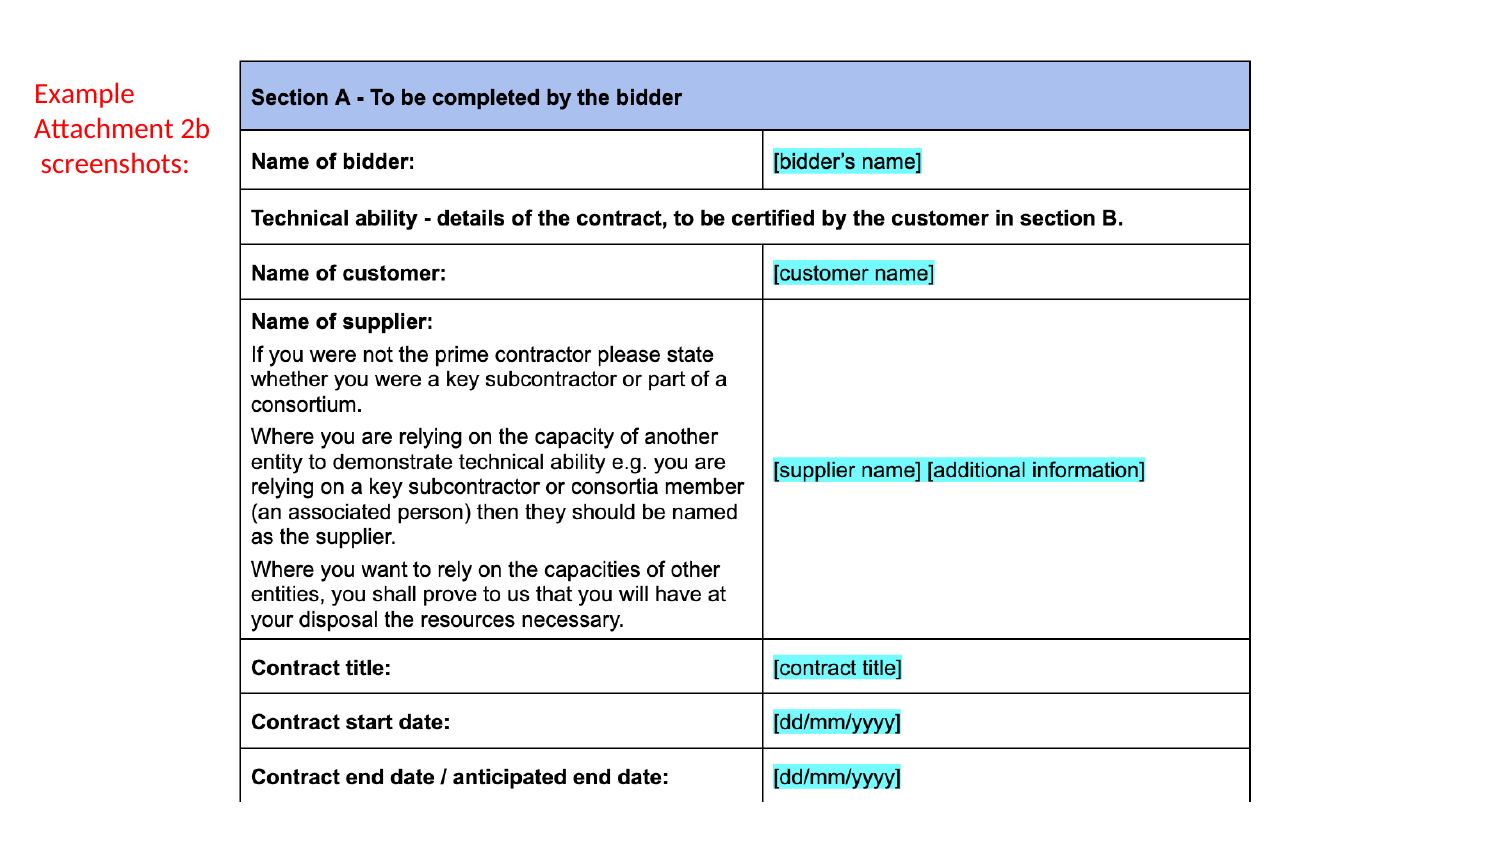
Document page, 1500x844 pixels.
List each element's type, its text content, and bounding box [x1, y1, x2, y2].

picture [0, 0, 1500, 802]
text_box Example Attachment 2b screenshots: [18, 59, 232, 182]
